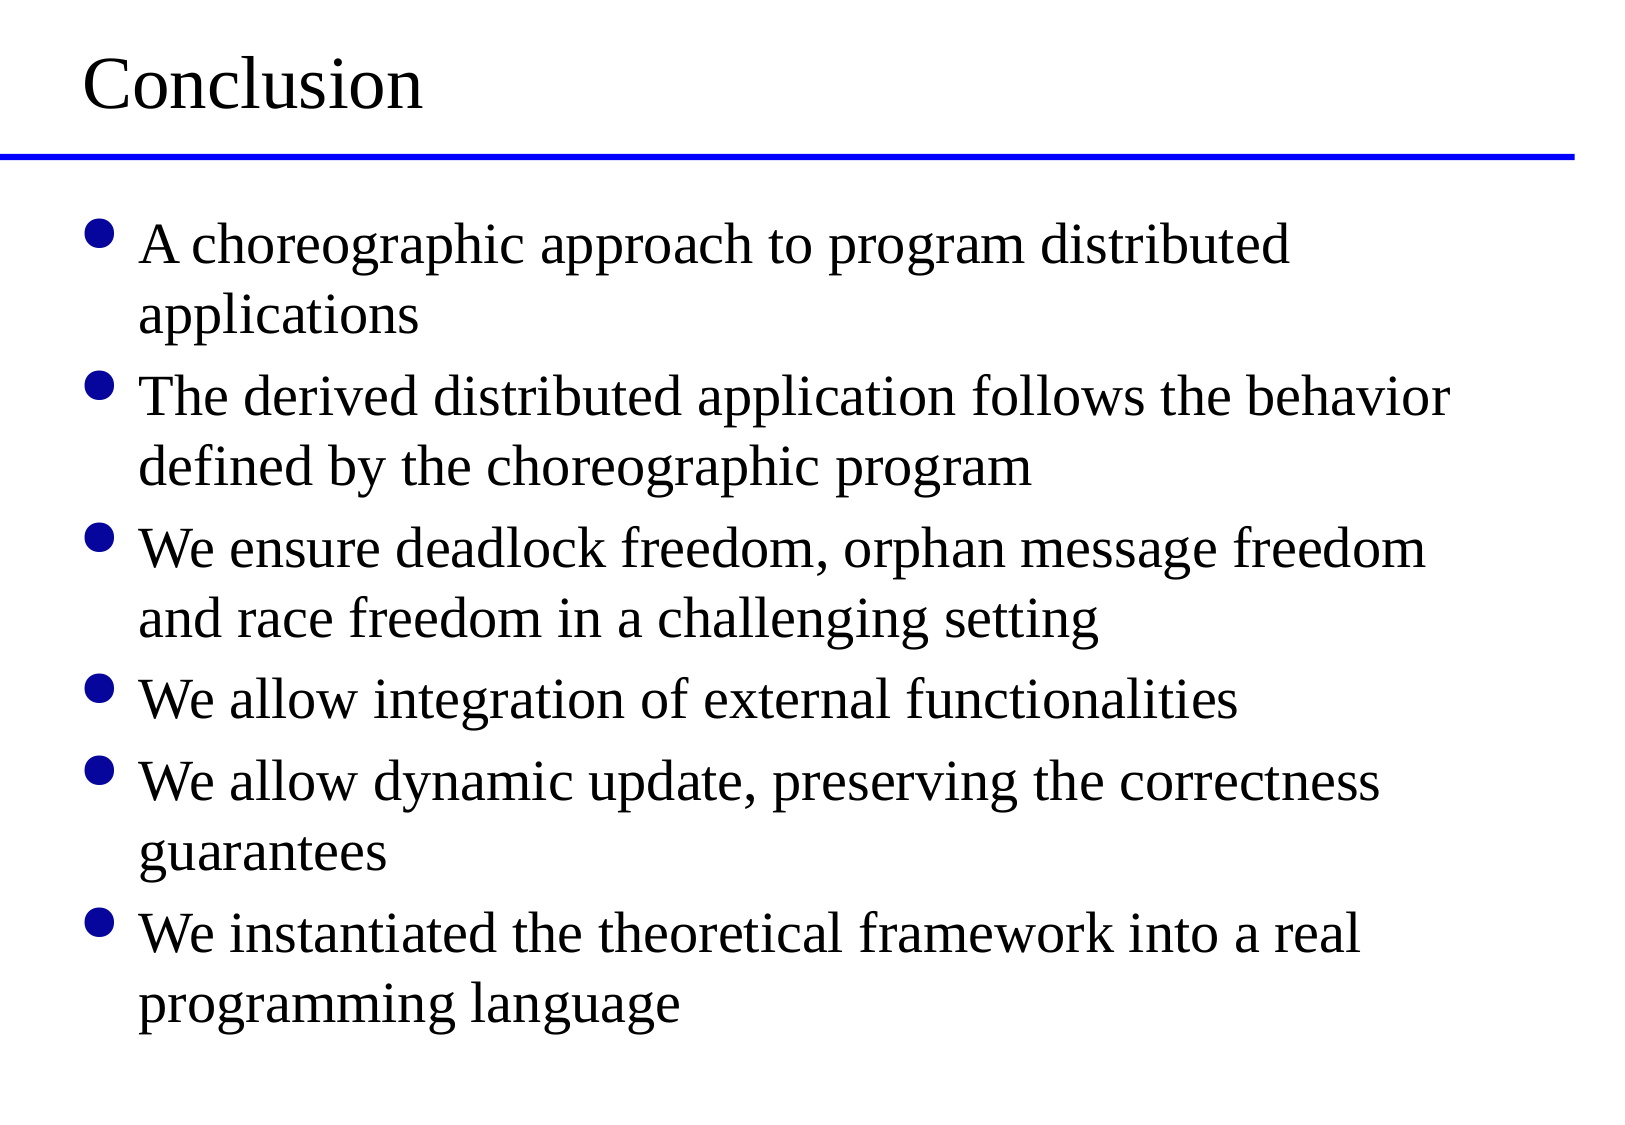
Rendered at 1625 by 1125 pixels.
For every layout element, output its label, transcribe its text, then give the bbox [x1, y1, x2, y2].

list A choreographic approach to program distributed applications The derived distributed application follows the behavior defined by the choreographic program We ensure deadlock freedom, orphan message freedom and race freedom in a challenging setting We allow integration of external functionalities We allow dynamic update, preserving the correctness guarantees We instantiated the theoretical framework into a real programming language [67, 198, 1478, 1061]
title Conclusion [67, 27, 1544, 131]
